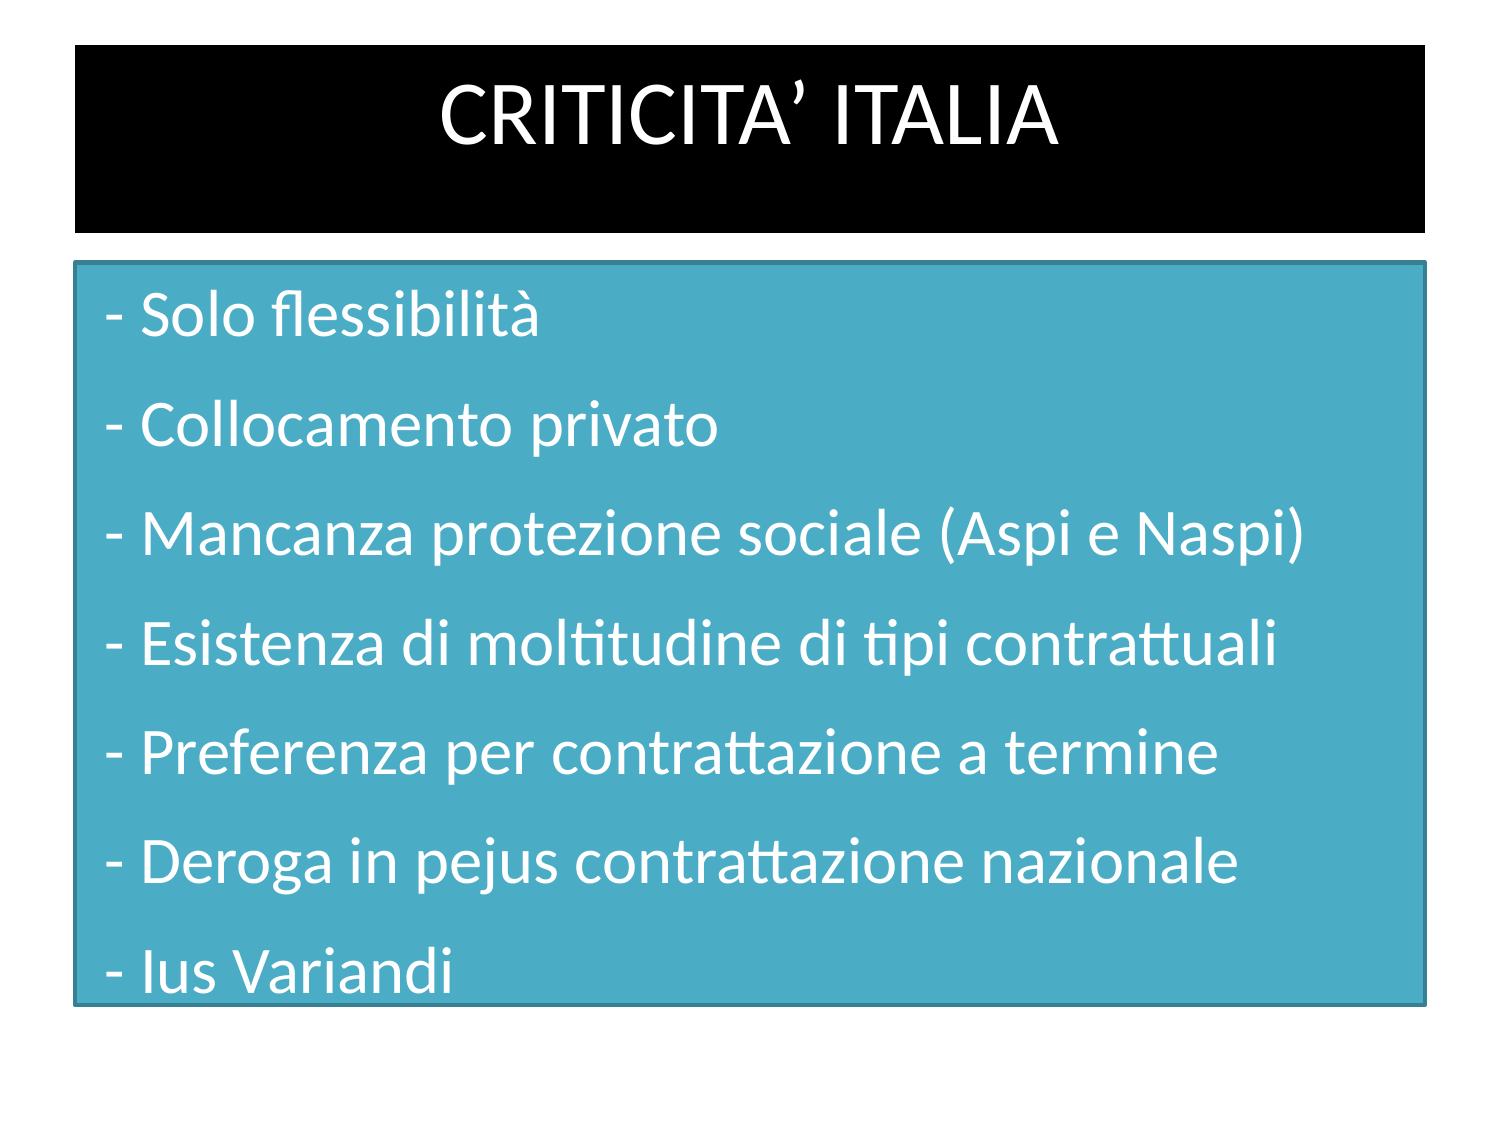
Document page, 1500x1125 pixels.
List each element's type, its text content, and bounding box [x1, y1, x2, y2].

list - Solo flessibilità - Collocamento privato - Mancanza protezione sociale (Aspi e Naspi) - Esistenza di moltitudine di tipi contrattuali - Preferenza per contrattazione a termine - Deroga in pejus contrattazione nazionale - Ius Variandi - Licenziamento Economico ( indennità minima) - Conviene Licenziare ( IlSole24Ore) - Contratto a tutele crescenti(precarizzazione come regola) [75, 262, 1425, 1005]
title CRITICITA’ ITALIA [75, 45, 1425, 233]
